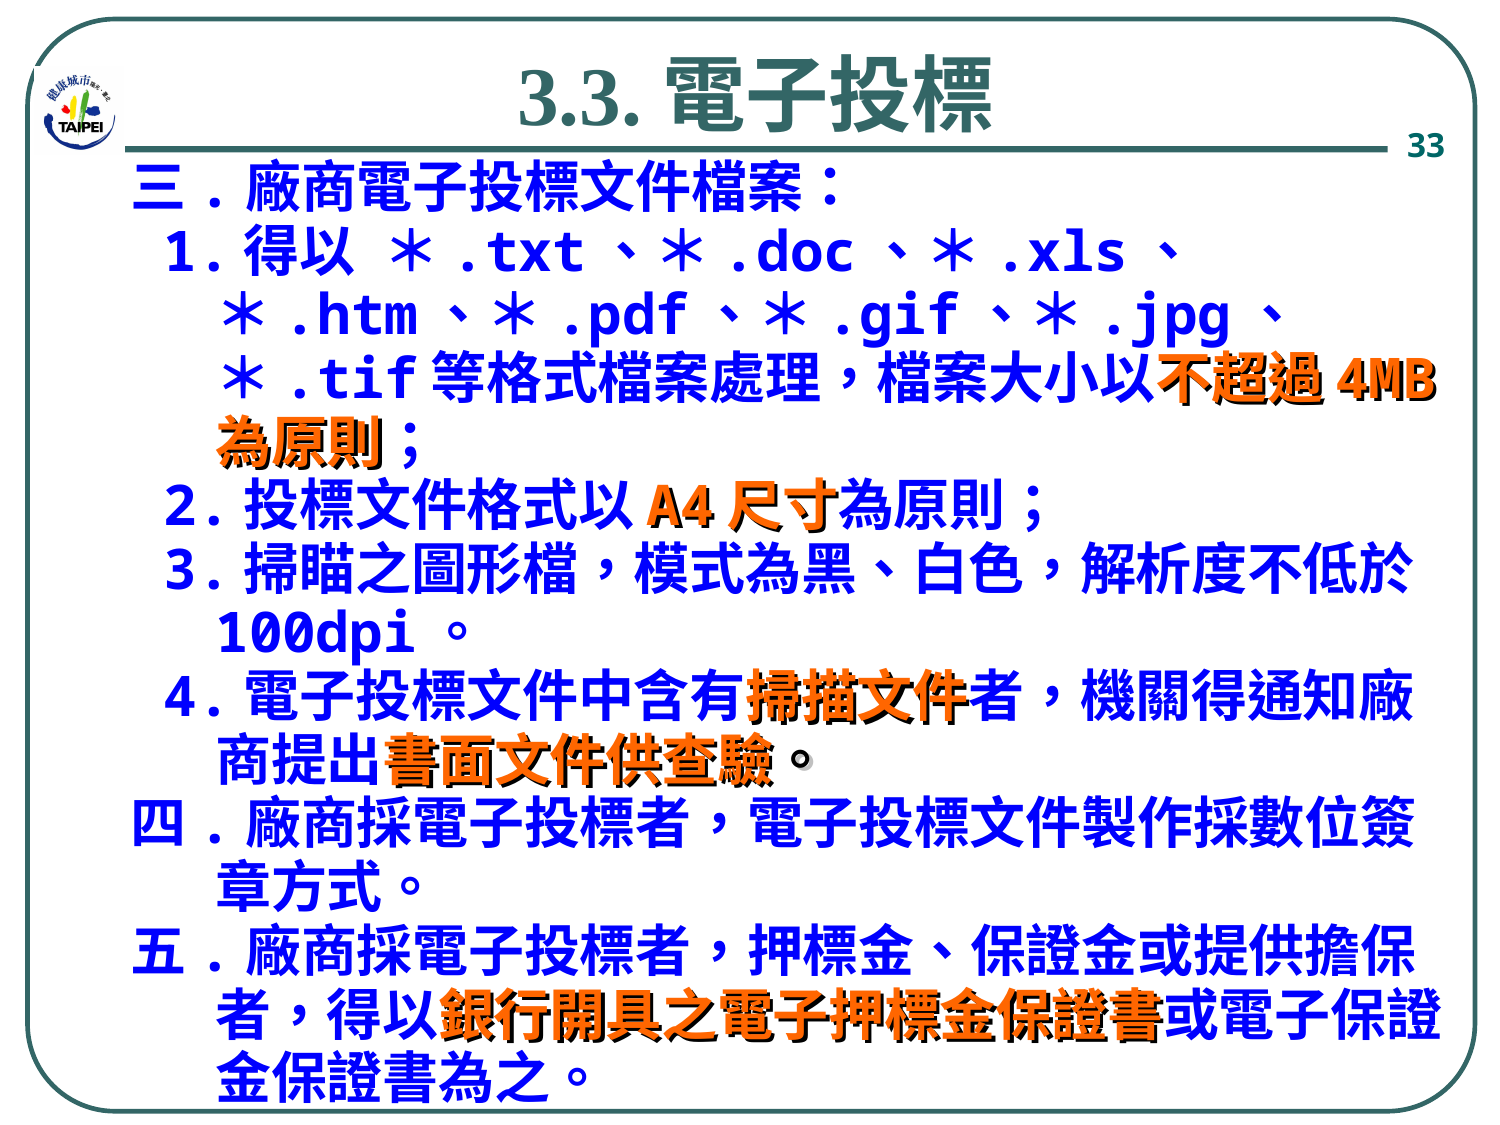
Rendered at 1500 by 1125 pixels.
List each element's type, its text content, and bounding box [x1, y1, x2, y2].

list 三.廠商電子投標文件檔案： 1.得以 ＊.txt、＊.doc、＊.xls、＊.htm、＊.pdf、＊.gif、＊.jpg、 ＊.tif等格式檔案處理，檔案大小以不超過4MB為原則； 2.投標文件格式以A4尺寸為原則； 3.掃瞄之圖形檔，模式為黑、白色，解析度不低於100dpi。 4.電子投標文件中含有掃描文件者，機關得通知廠商提出書面文件供查驗。 四.廠商採電子投標者，電子投標文件製作採數位簽章方式。 五.廠商採電子投標者，押標金、保證金或提供擔保者，得以銀行開具之電子押標金保證書或電子保證金保證書為之。 [30, 148, 1475, 1125]
title 3.3.電子投標 [125, 31, 1388, 148]
